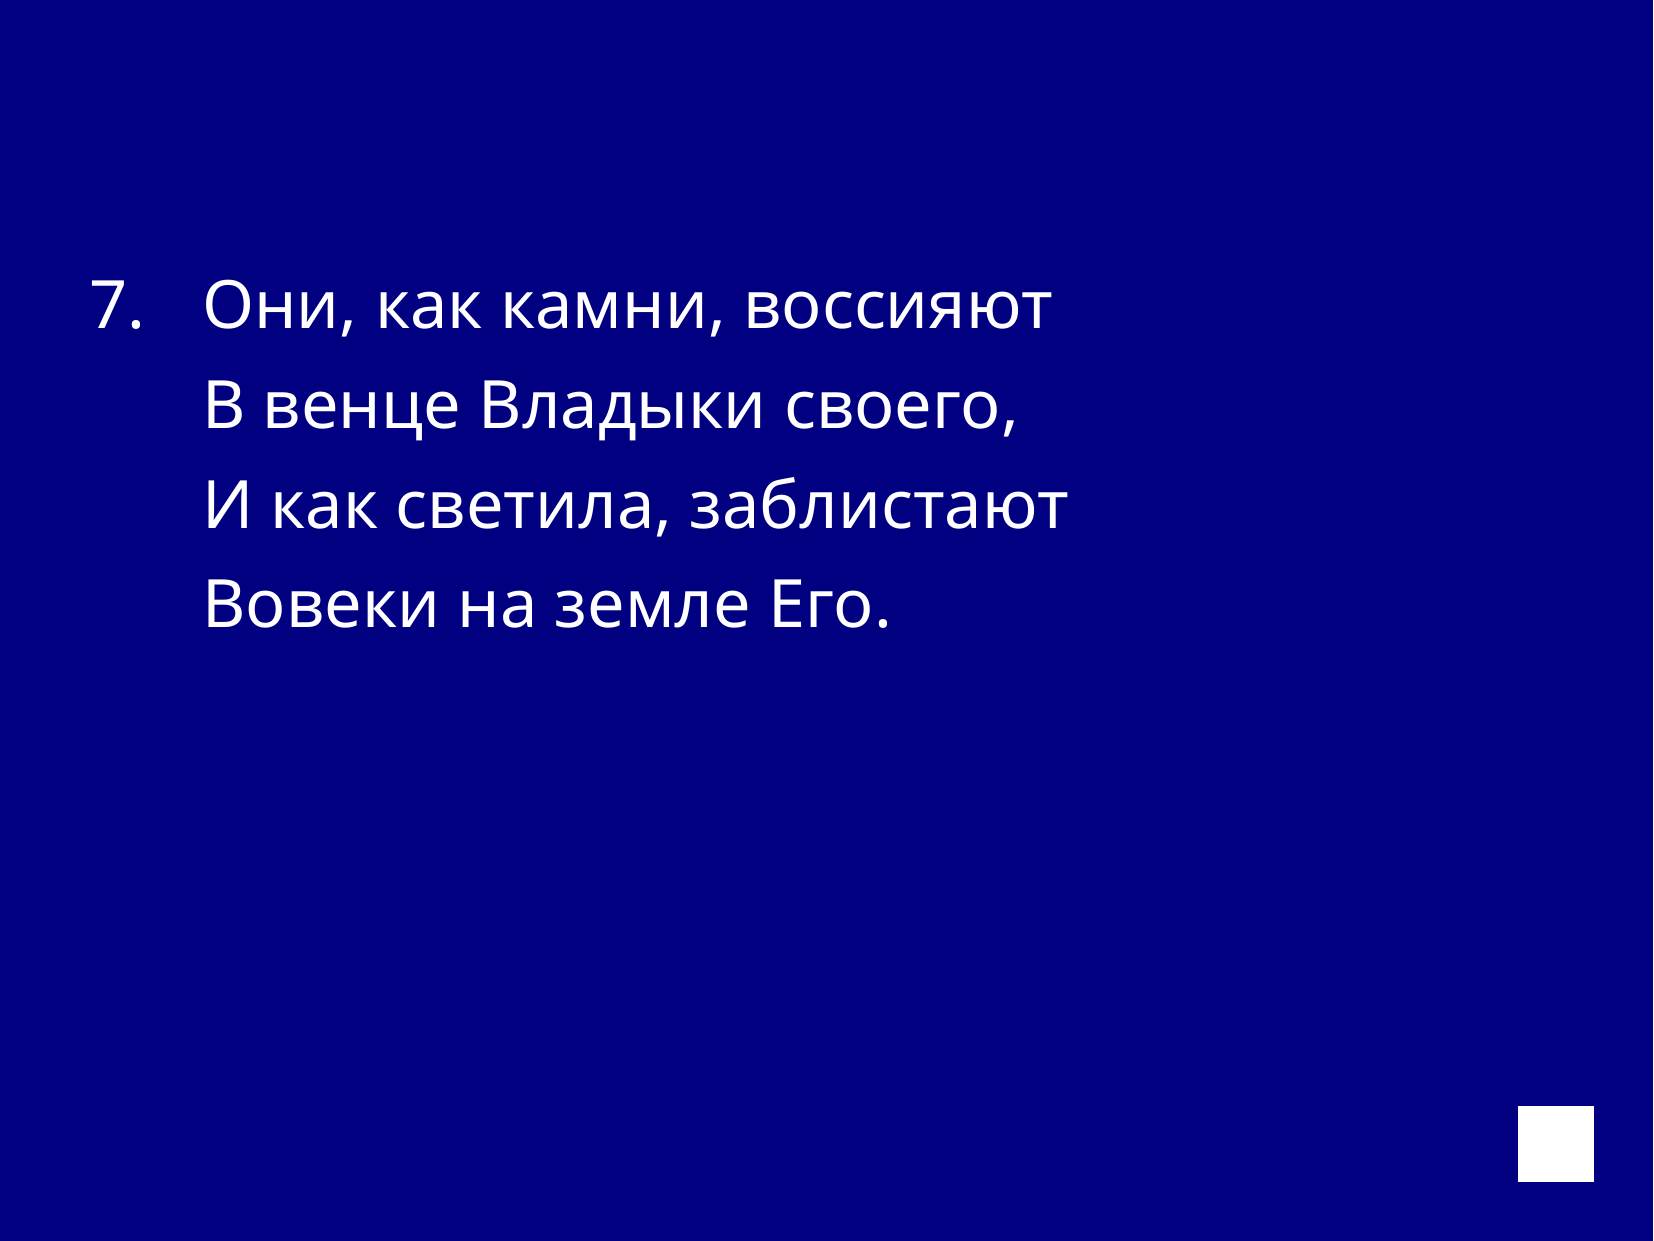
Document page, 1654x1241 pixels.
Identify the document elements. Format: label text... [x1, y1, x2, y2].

text_box [1518, 1106, 1594, 1182]
text_box 7. Они, как камни, воссияют В венце Владыки своего, И как светила, заблистают Вовеки на земле Его. [75, 150, 1576, 1163]
